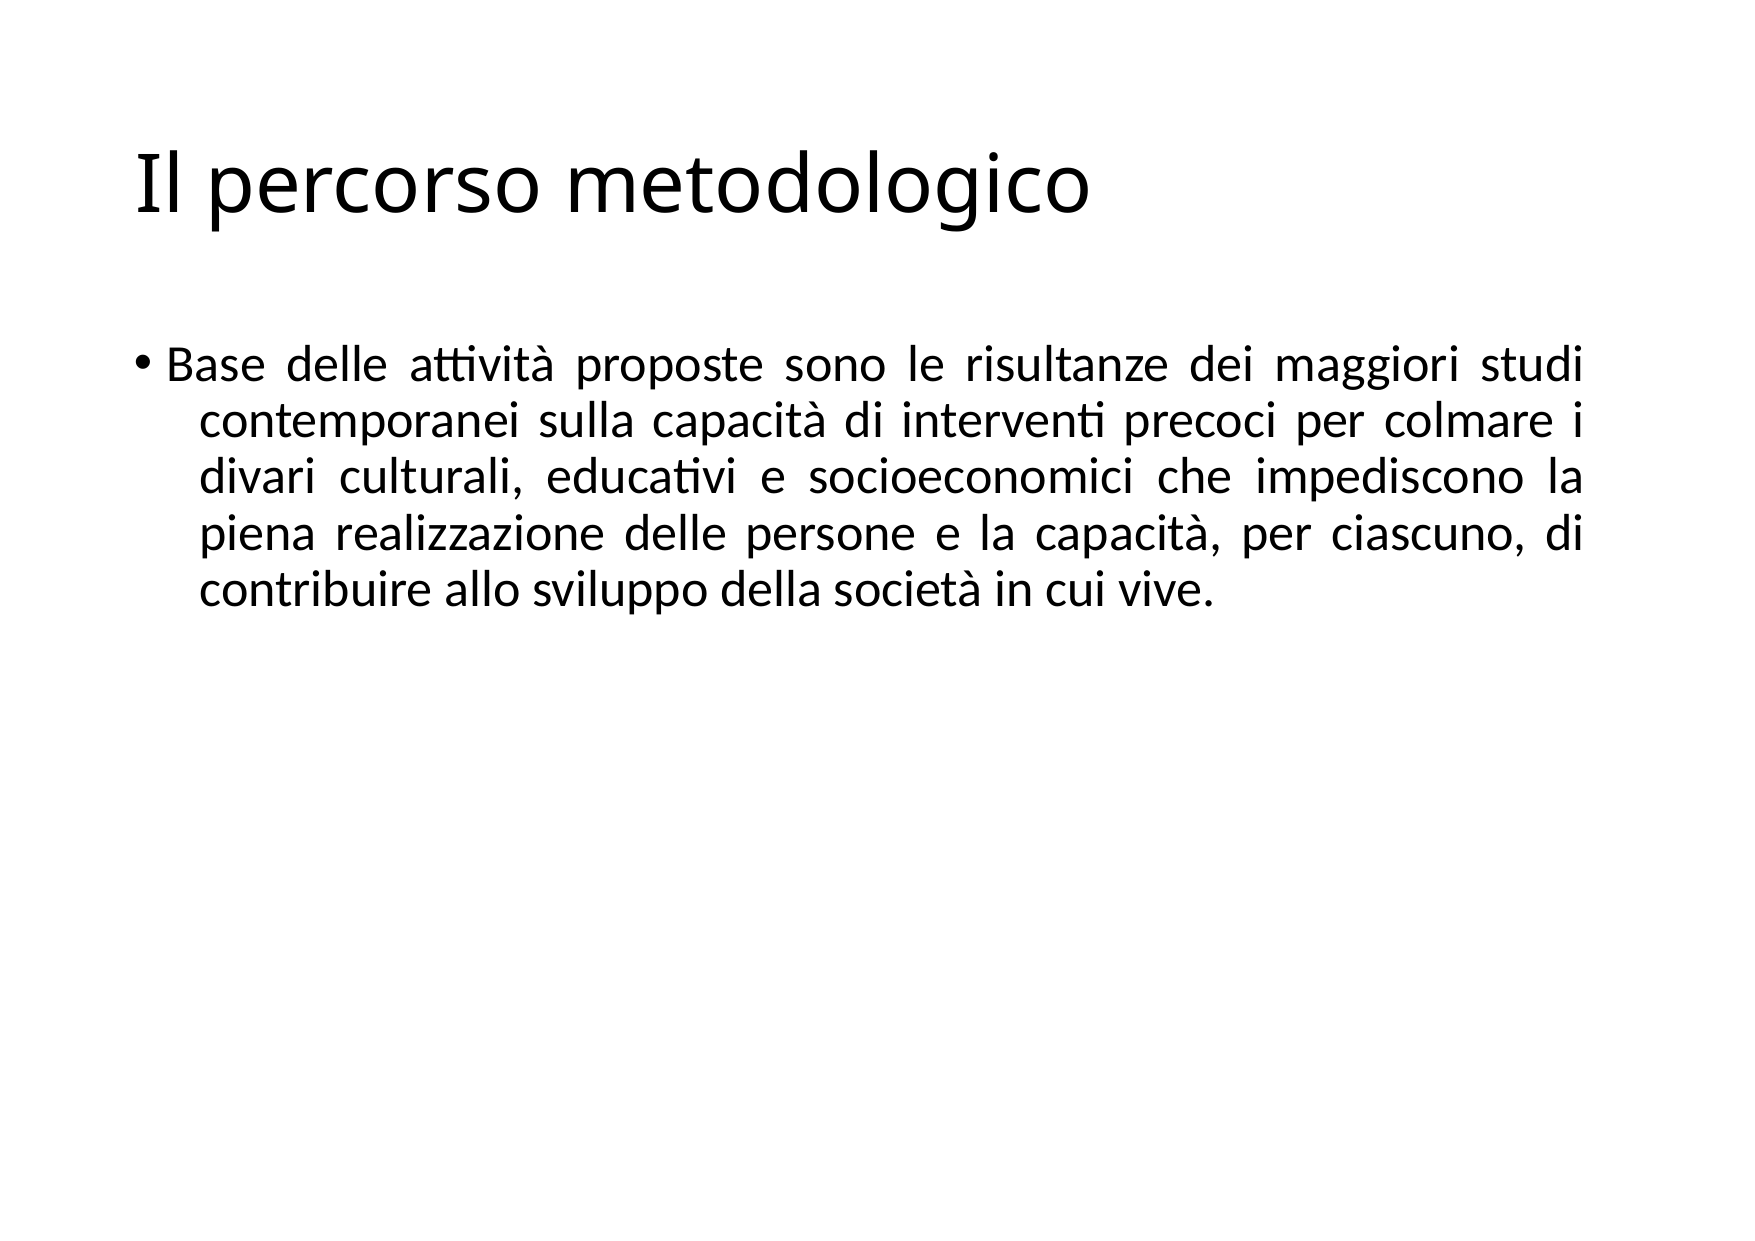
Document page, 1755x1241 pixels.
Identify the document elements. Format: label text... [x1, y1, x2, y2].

list Base delle attività proposte sono le risultanze dei maggiori studi contemporanei sulla capacità di interventi precoci per colmare i divari culturali, educativi e socioeconomici che impediscono la piena realizzazione delle persone e la capacità, per ciascuno, di contribuire allo sviluppo della società in cui vive. [120, 330, 1634, 1118]
title Il percorso metodologico [120, 66, 1634, 306]
